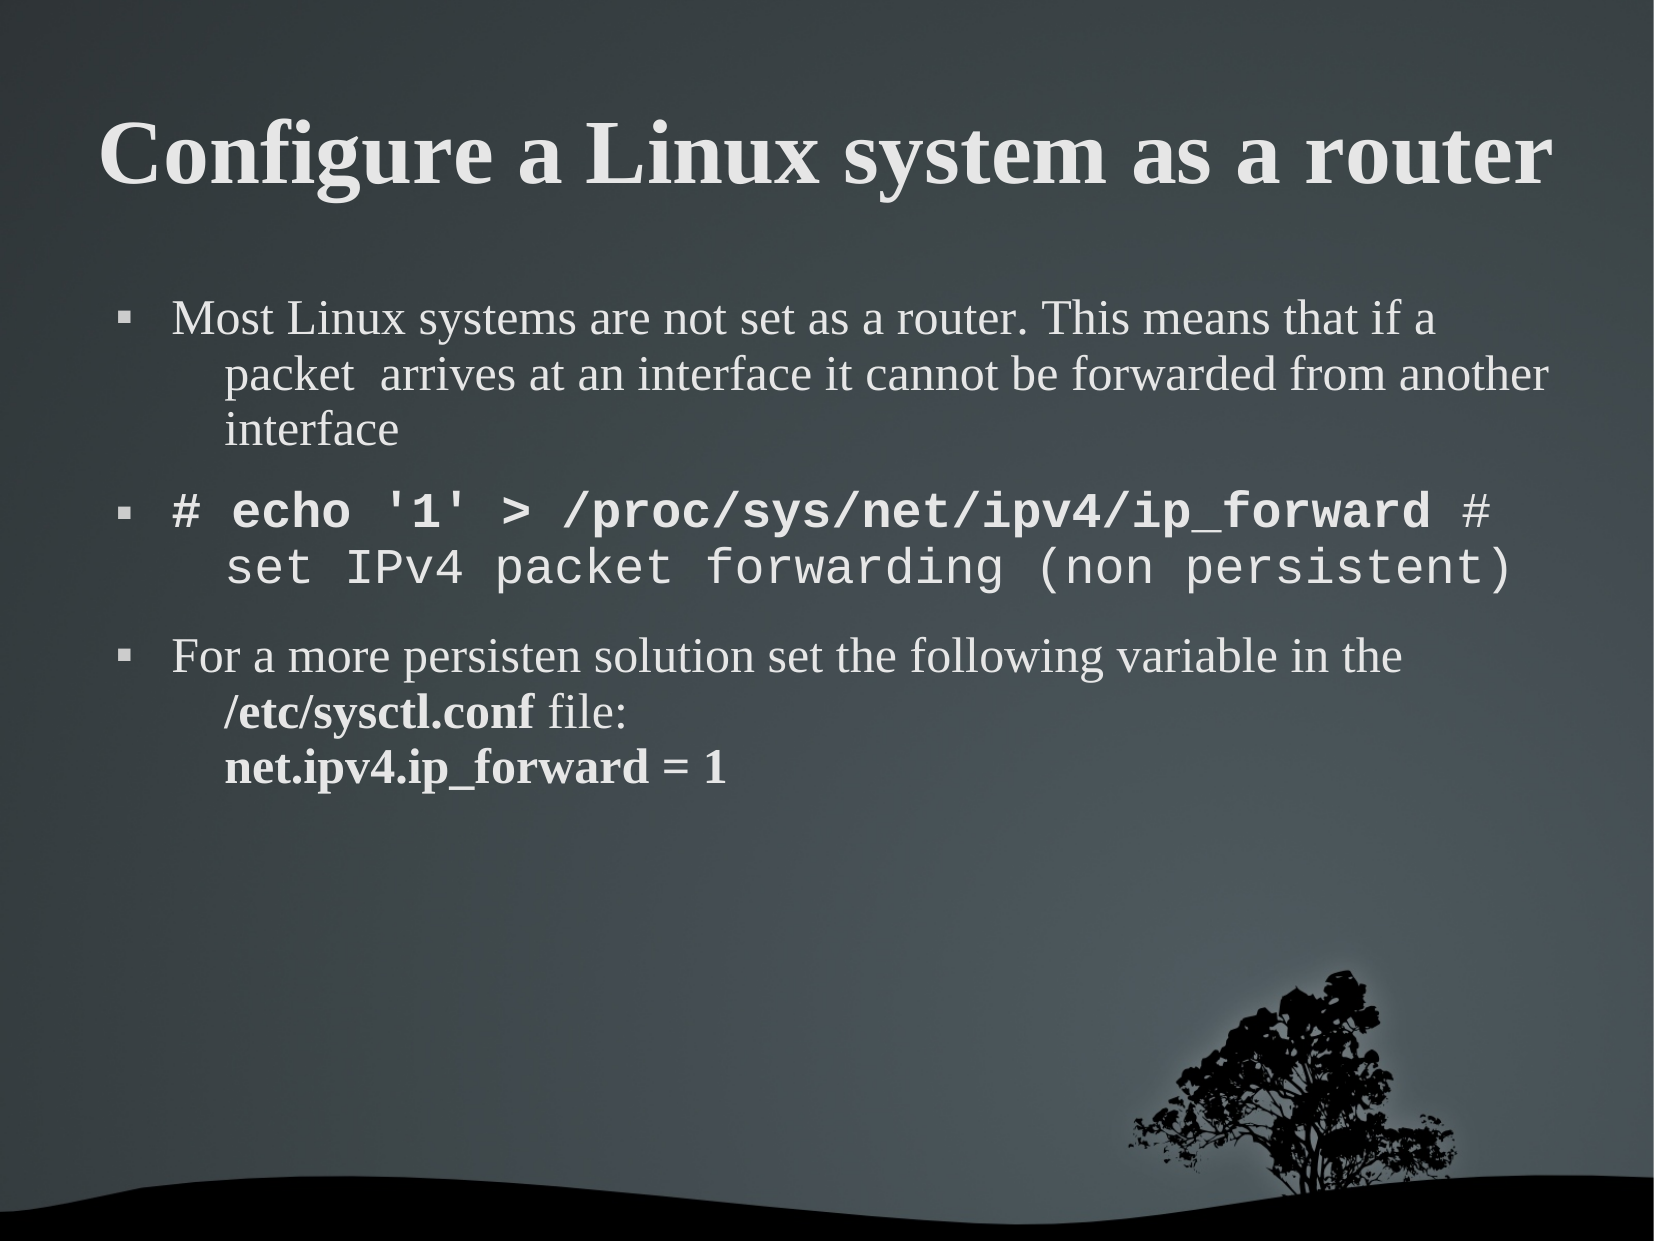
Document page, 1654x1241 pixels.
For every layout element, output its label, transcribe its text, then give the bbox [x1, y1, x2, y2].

list Most Linux systems are not set as a router. This means that if a packet arrives at an interface it cannot be forwarded from another interface # echo '1' > /proc/sys/net/ipv4/ip_forward # set IPv4 packet forwarding (non persistent) For a more persisten solution set the following variable in the /etc/sysctl.conf file: net.ipv4.ip_forward = 1 [82, 290, 1571, 1109]
picture [0, 0, 1654, 1241]
title Configure a Linux system as a router [82, 33, 1571, 273]
